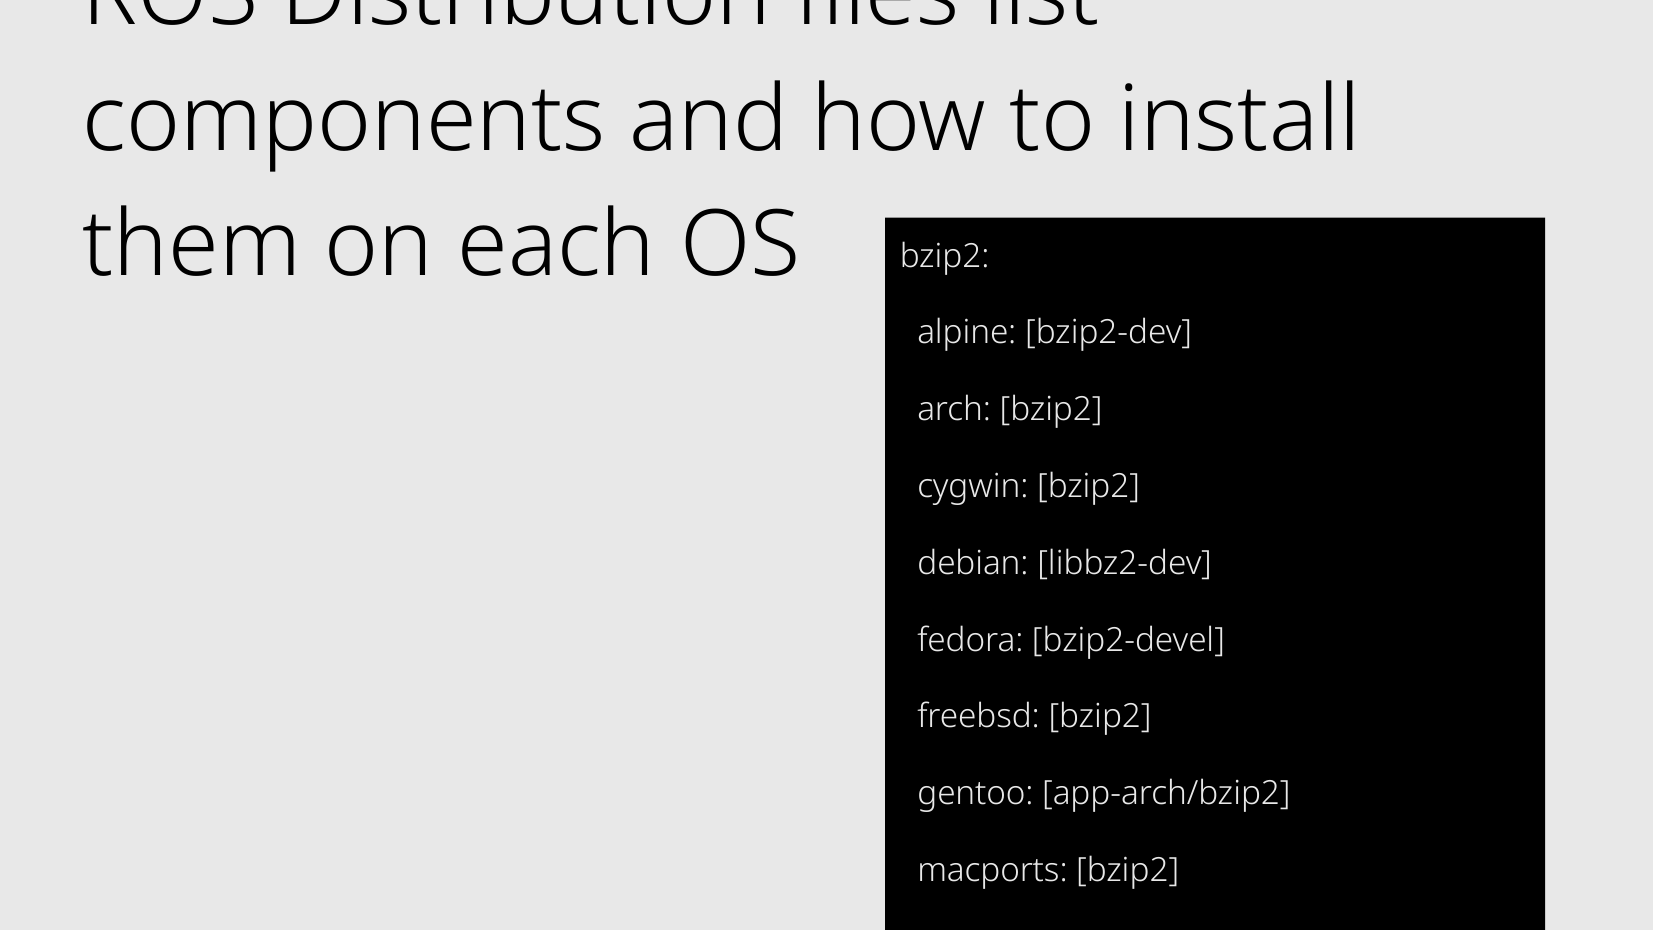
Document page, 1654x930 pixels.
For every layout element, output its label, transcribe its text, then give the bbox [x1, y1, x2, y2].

text_box bzip2: alpine: [bzip2-dev] arch: [bzip2] cygwin: [bzip2] debian: [libbz2-dev] fedora: [bzip2-devel] freebsd: [bzip2] gentoo: [app-arch/bzip2] macports: [bzip2] [885, 217, 1546, 916]
title ROS Distribution files list components and how to install them on each OS [82, 3, 1571, 226]
